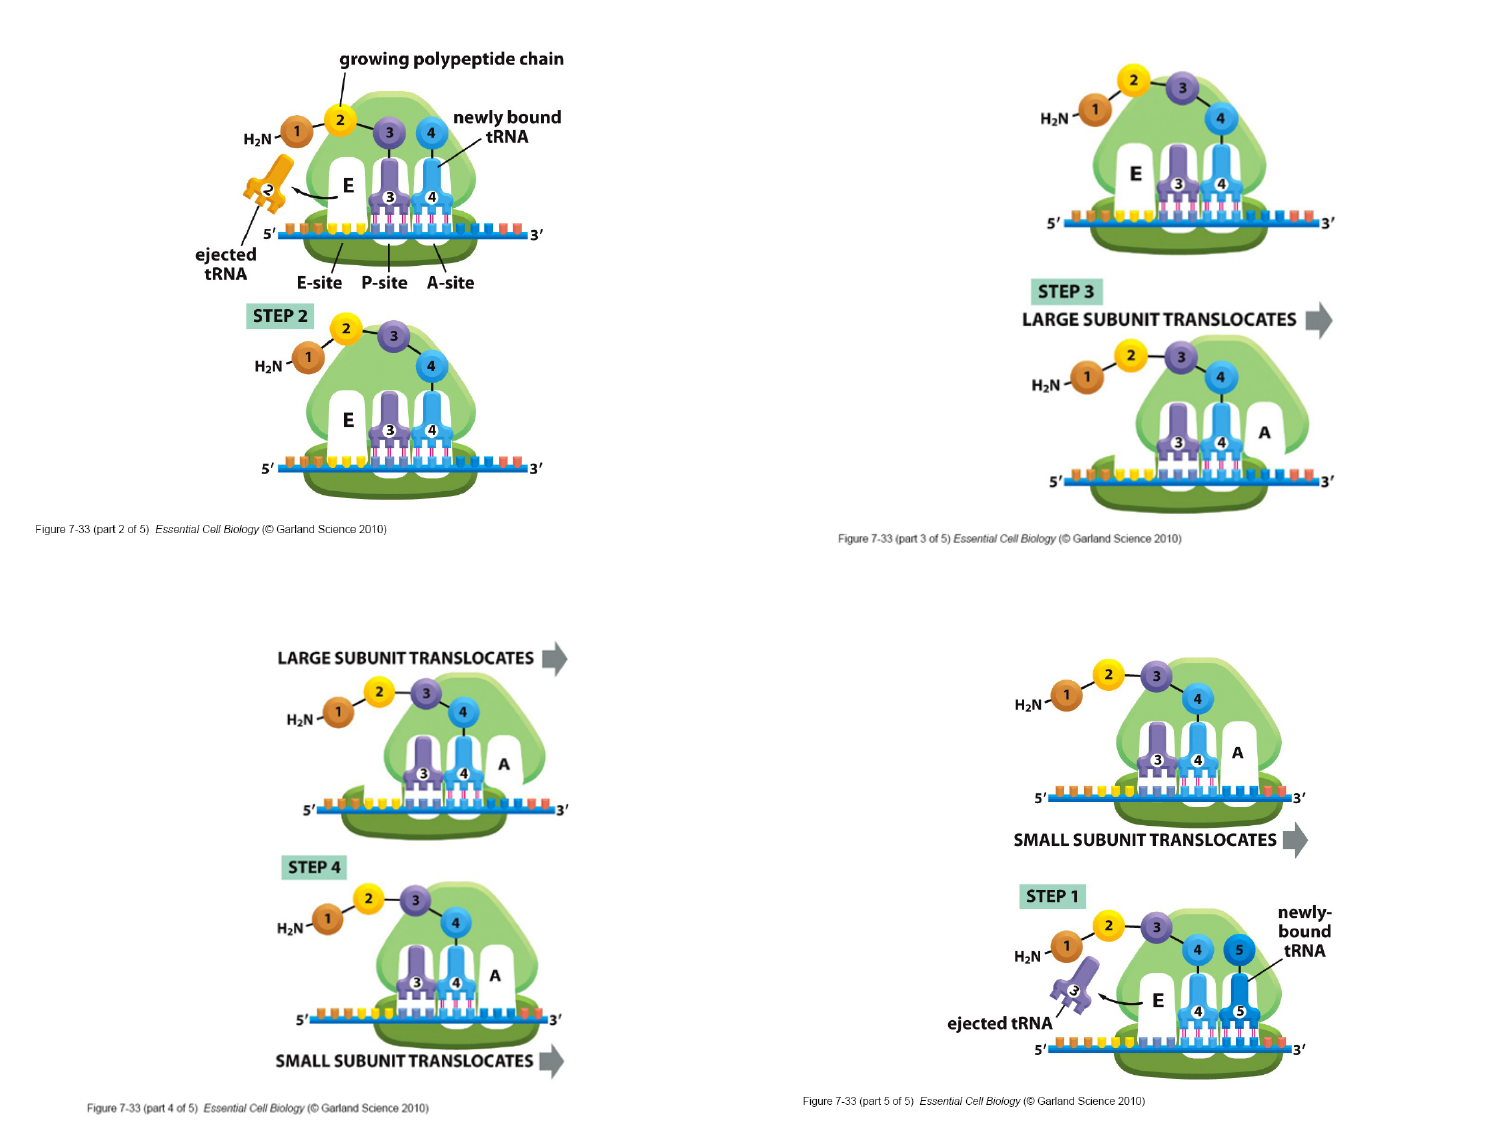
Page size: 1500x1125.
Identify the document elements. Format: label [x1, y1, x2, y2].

picture [63, 629, 644, 1122]
picture [785, 625, 1379, 1122]
picture [17, 19, 667, 554]
picture [820, 48, 1436, 554]
